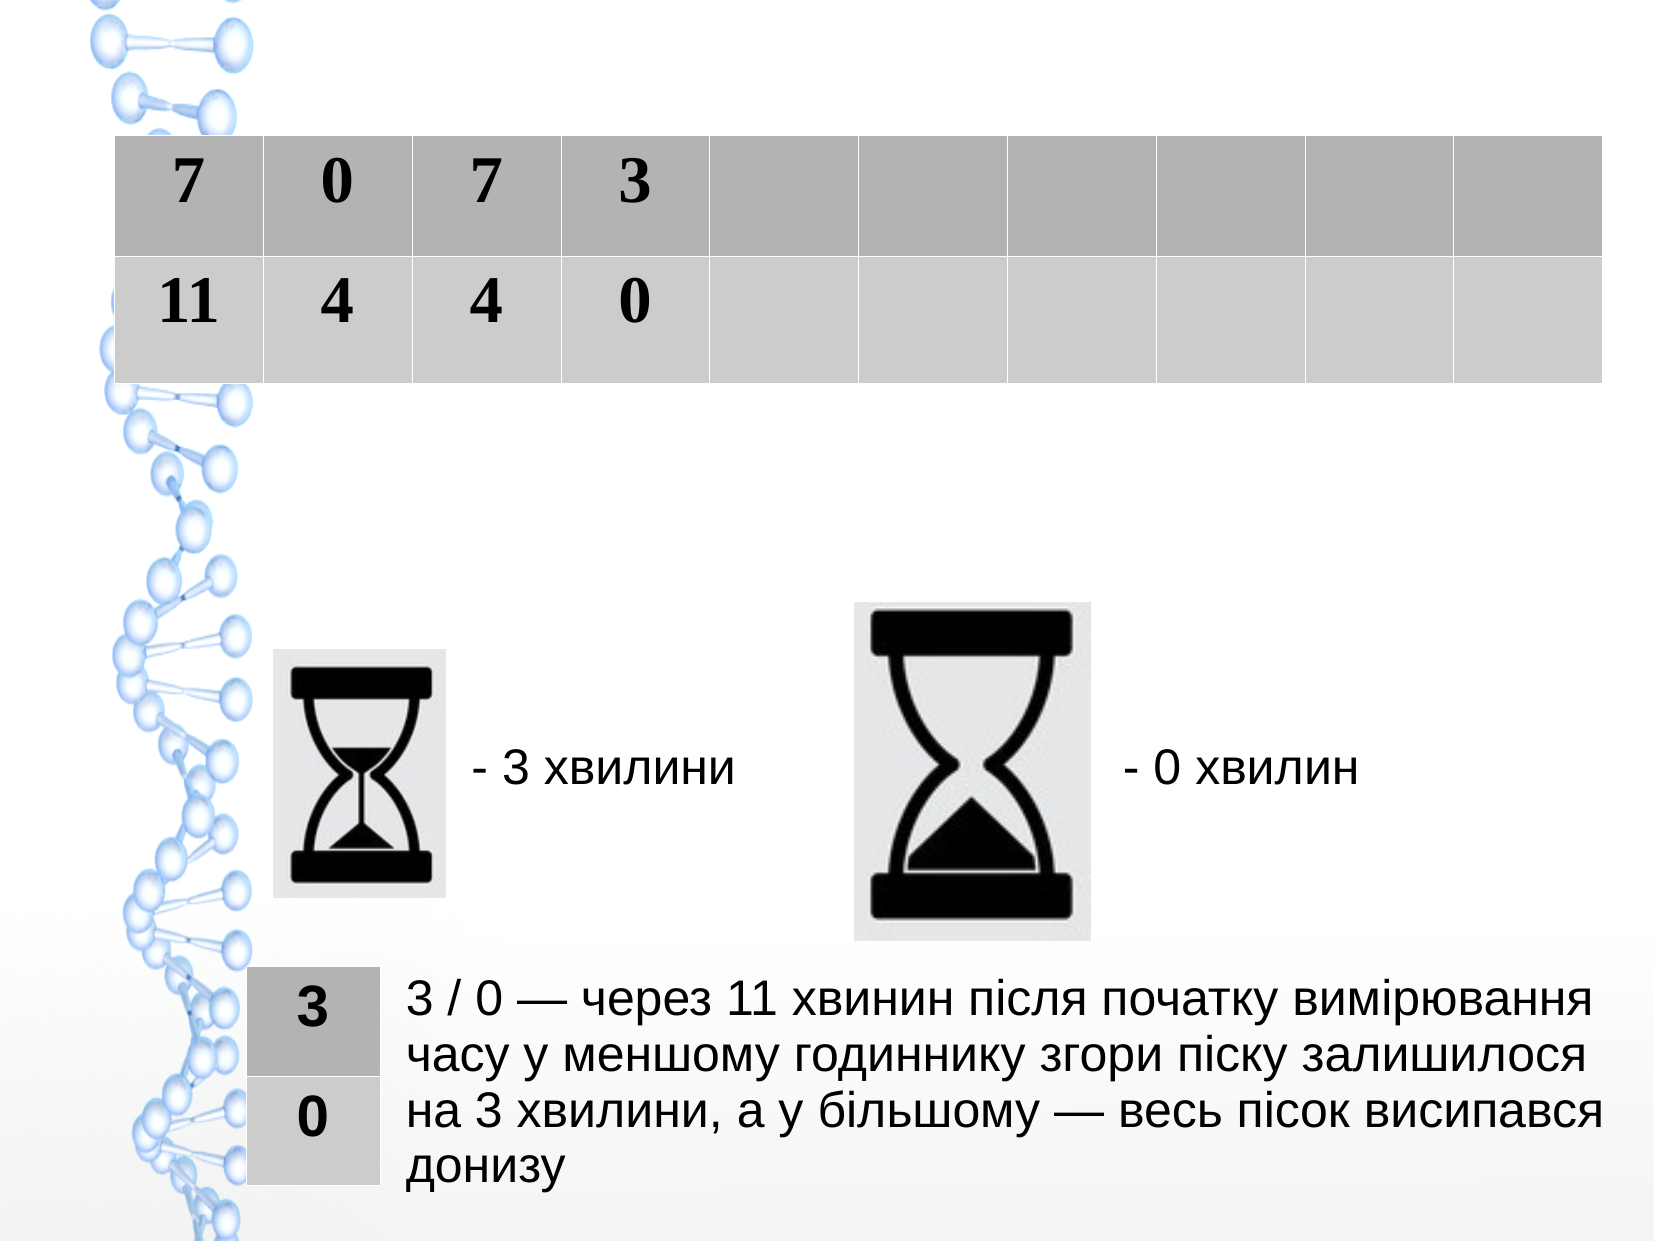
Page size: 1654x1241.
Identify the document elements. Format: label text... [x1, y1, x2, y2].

table_header 3 [247, 967, 380, 1076]
table_header 7 [115, 136, 263, 256]
table_header 0 [264, 136, 412, 256]
text_box - 3 хвилини [456, 732, 759, 859]
text_box - 0 хвилин [1108, 732, 1375, 803]
table_cell 4 [264, 257, 412, 383]
table_cell 0 [562, 257, 709, 383]
table_cell [1157, 257, 1305, 383]
table_cell [1454, 257, 1602, 383]
table_cell [1008, 257, 1156, 383]
table_cell 11 [115, 257, 263, 383]
table_cell [710, 257, 858, 383]
table_header [1157, 136, 1305, 256]
table_cell 4 [413, 257, 561, 383]
table_cell [859, 257, 1007, 383]
table_header [710, 136, 858, 256]
picture [0, 0, 1654, 1241]
table_header [1306, 136, 1453, 256]
table_cell 0 [247, 1077, 380, 1185]
table_header 3 [562, 136, 709, 256]
table_cell [1306, 257, 1453, 383]
table_header [859, 136, 1007, 256]
table_header 7 [413, 136, 561, 256]
text_box 3 / 0 — через 11 хвинин після початку вимірювання часу у меншому годиннику згори піску залишилося на 3 хвилини, а у більшому — весь пісок висипався донизу [391, 962, 1654, 1232]
table_header [1454, 136, 1602, 256]
table_header [1008, 136, 1156, 256]
